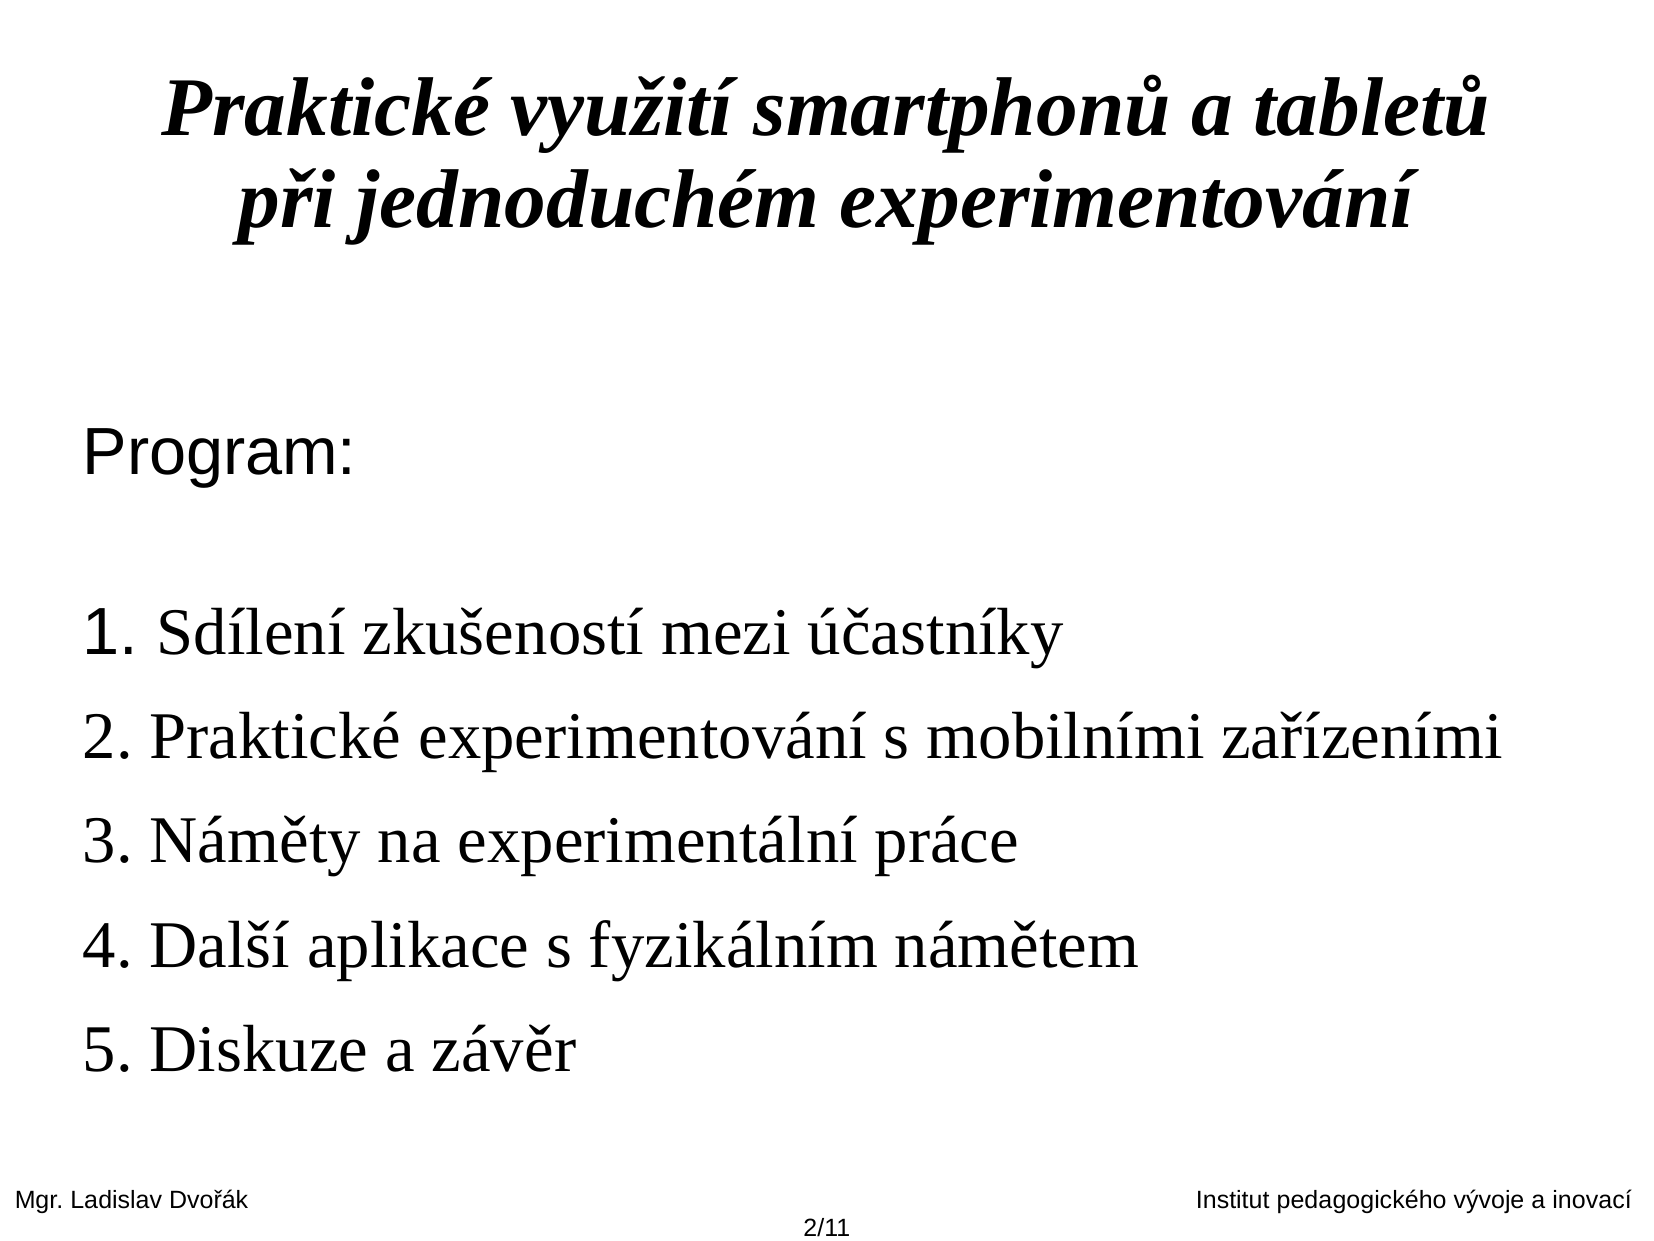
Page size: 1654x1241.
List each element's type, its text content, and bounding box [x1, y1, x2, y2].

title Praktické využití smartphonů a tabletů při jednoduchém experimentování [82, 49, 1571, 257]
text_box Mgr. Ladislav Dvořák Institut pedagogického vývoje a inovací <číslo>/11 [0, 1177, 1654, 1241]
subtitle Program: Sdílení zkušeností mezi účastníky Praktické experimentování s mobilními zařízeními Náměty na experimentální práce Další aplikace s fyzikálním námětem Diskuze a závěr [82, 414, 1571, 1087]
